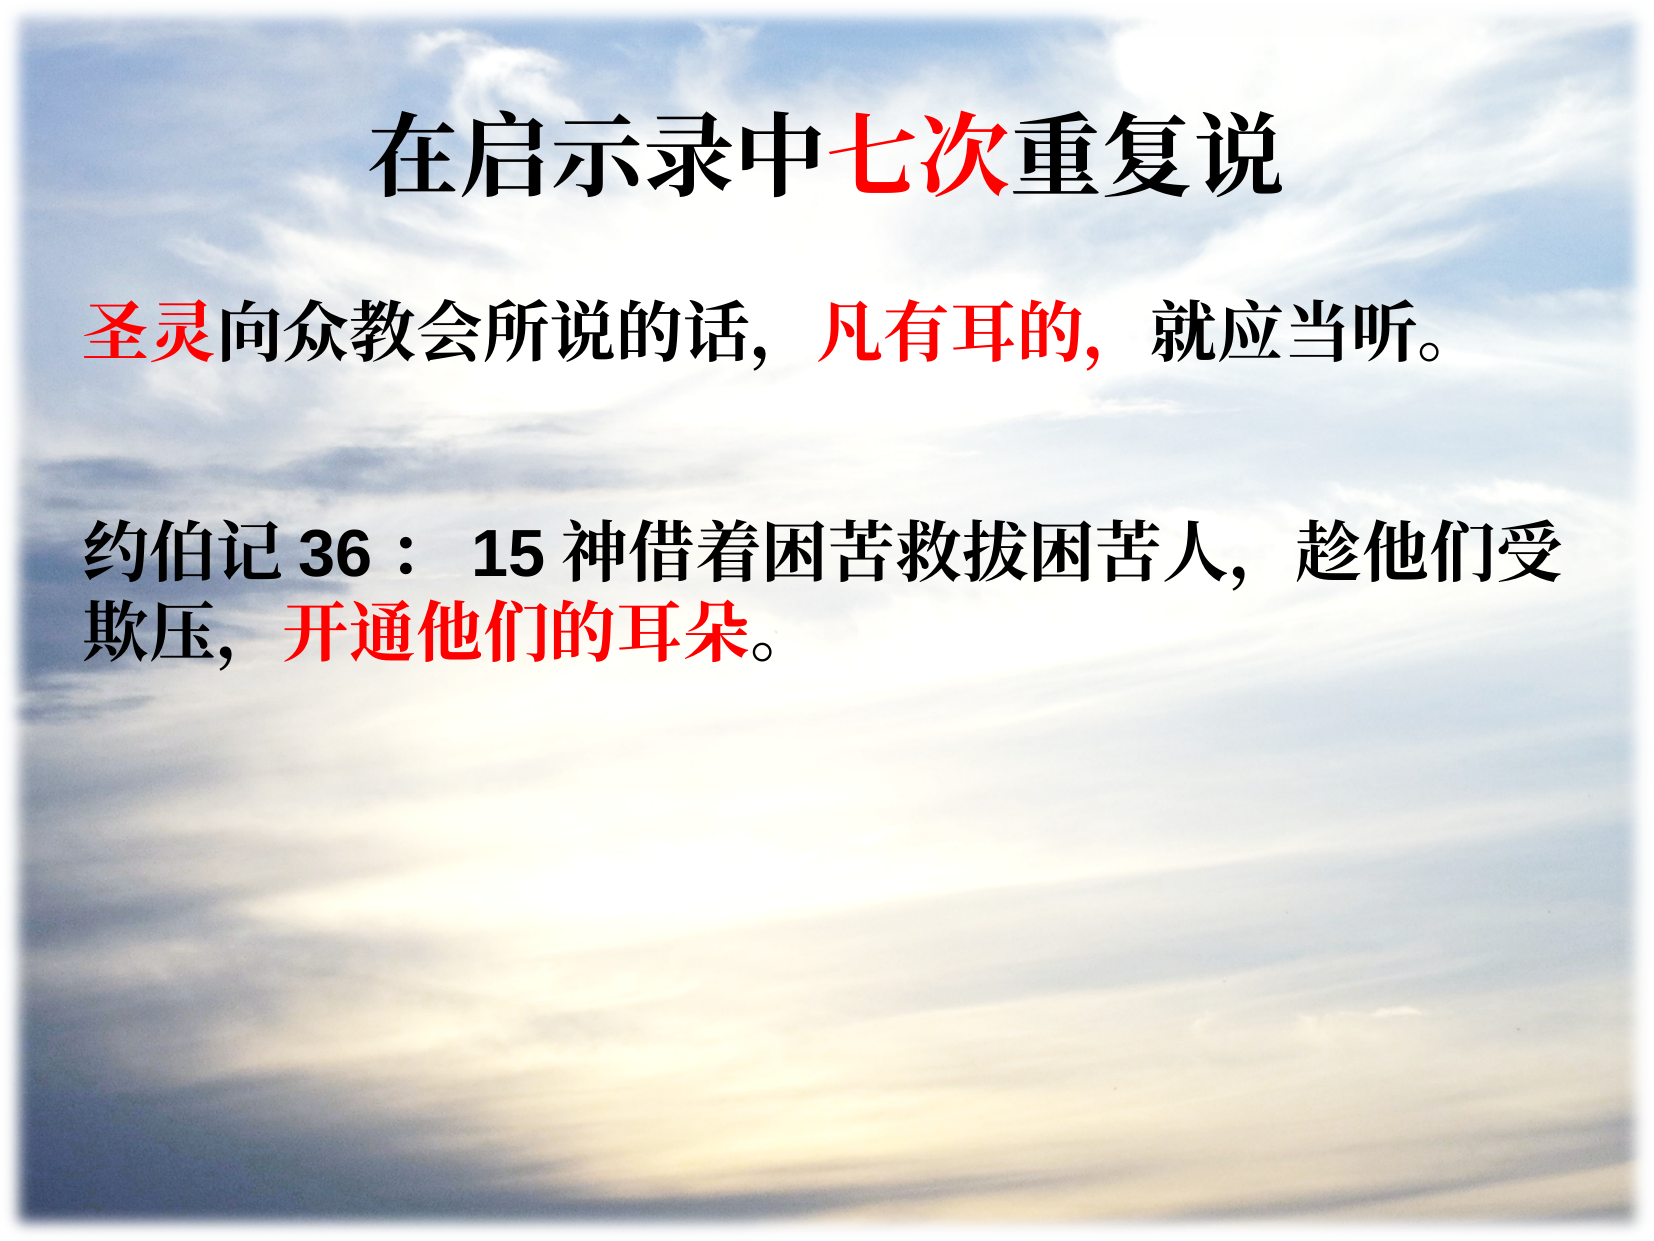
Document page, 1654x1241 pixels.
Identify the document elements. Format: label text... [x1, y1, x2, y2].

list 圣灵向众教会所说的话，凡有耳的，就应当听。 约伯记36：15神借着困苦救拔困苦人，趁他们受欺压，开通他们的耳朵。 [82, 290, 1571, 1109]
title 在启示录中七次重复说 [82, 49, 1571, 257]
picture [0, 0, 1654, 1241]
